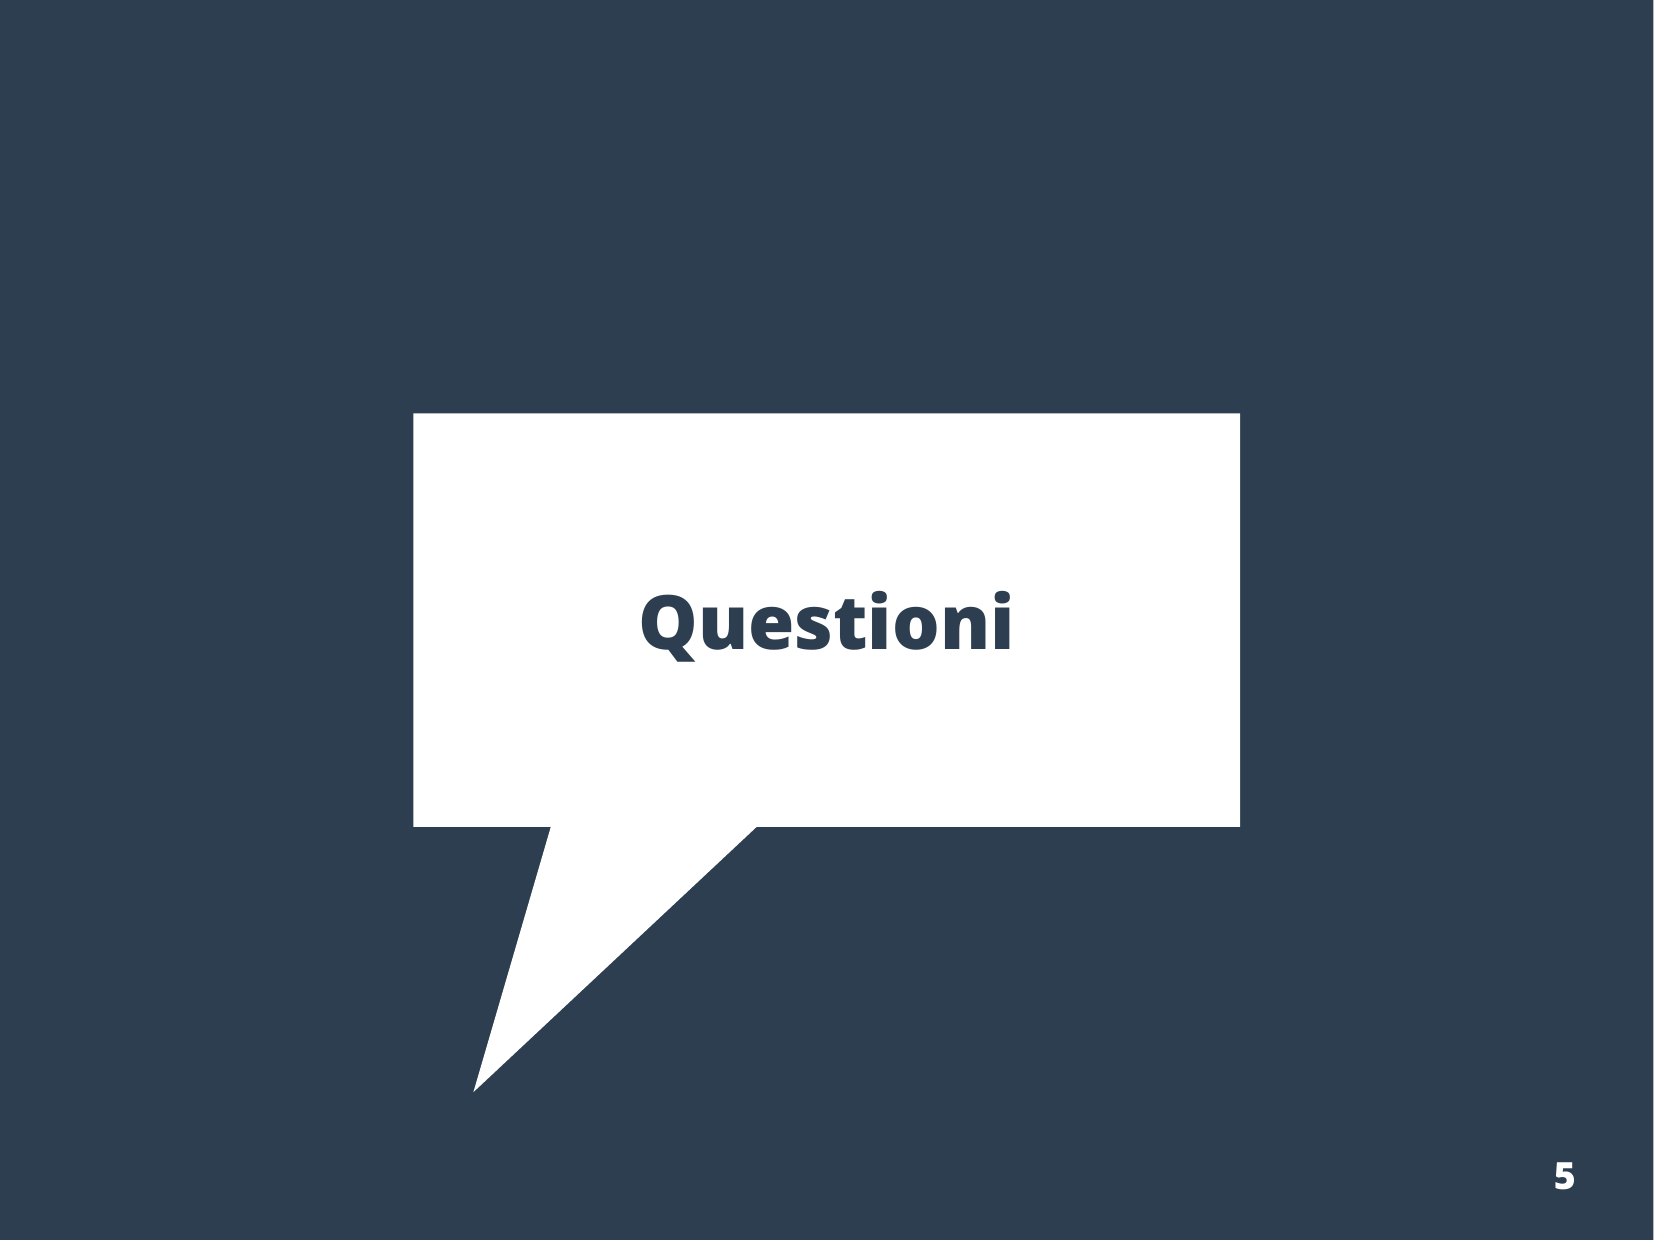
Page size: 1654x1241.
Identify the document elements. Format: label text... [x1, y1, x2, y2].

title Questioni [442, 442, 1211, 798]
